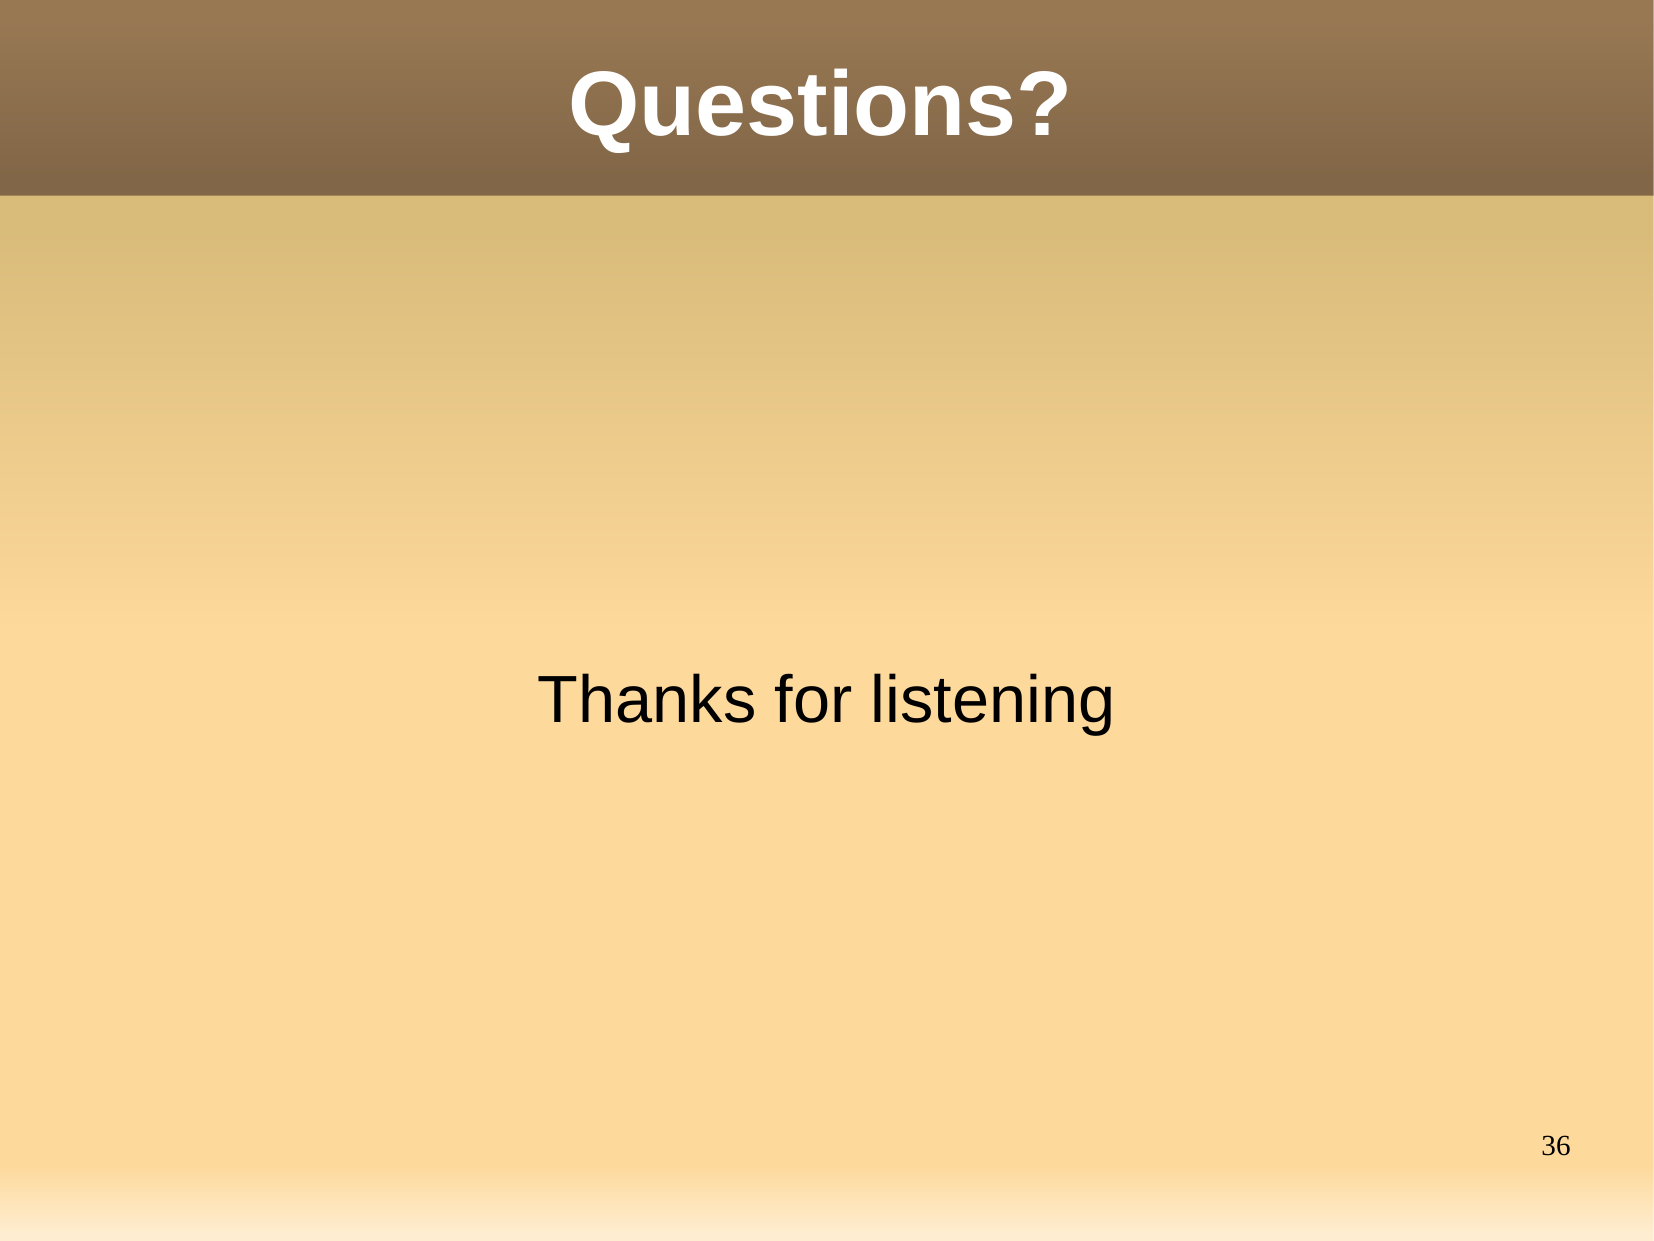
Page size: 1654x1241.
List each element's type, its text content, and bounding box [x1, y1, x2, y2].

subtitle Thanks for listening [82, 290, 1571, 1109]
picture [0, 0, 1654, 1241]
title Questions? [76, 0, 1565, 208]
